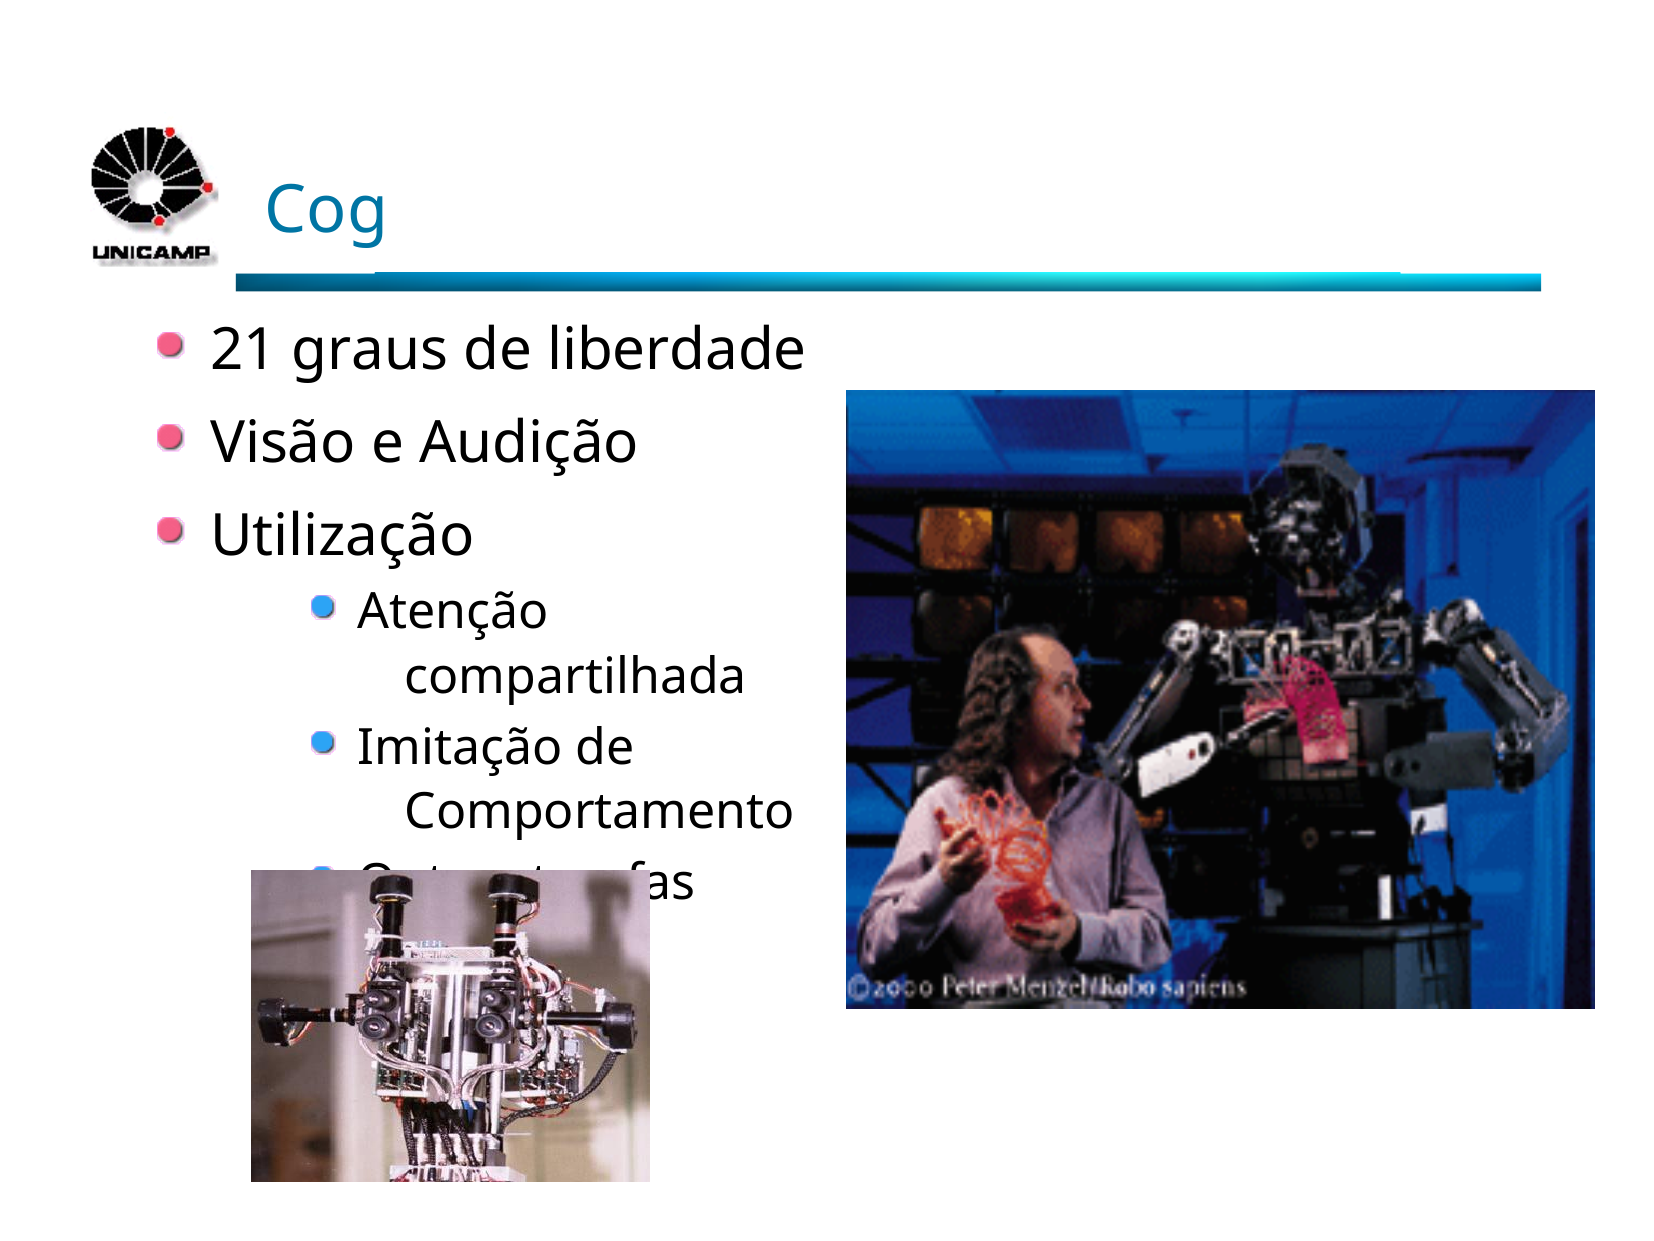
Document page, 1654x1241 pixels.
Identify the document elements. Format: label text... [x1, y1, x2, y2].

list 21 graus de liberdade Visão e Audição Utilização Atenção compartilhada Imitação de Comportamento Outras tarefas cognitivas humanas [121, 309, 811, 1182]
picture [251, 870, 650, 1182]
picture [125, 272, 1654, 295]
title Cog [264, 42, 1534, 250]
picture [846, 390, 1595, 1010]
